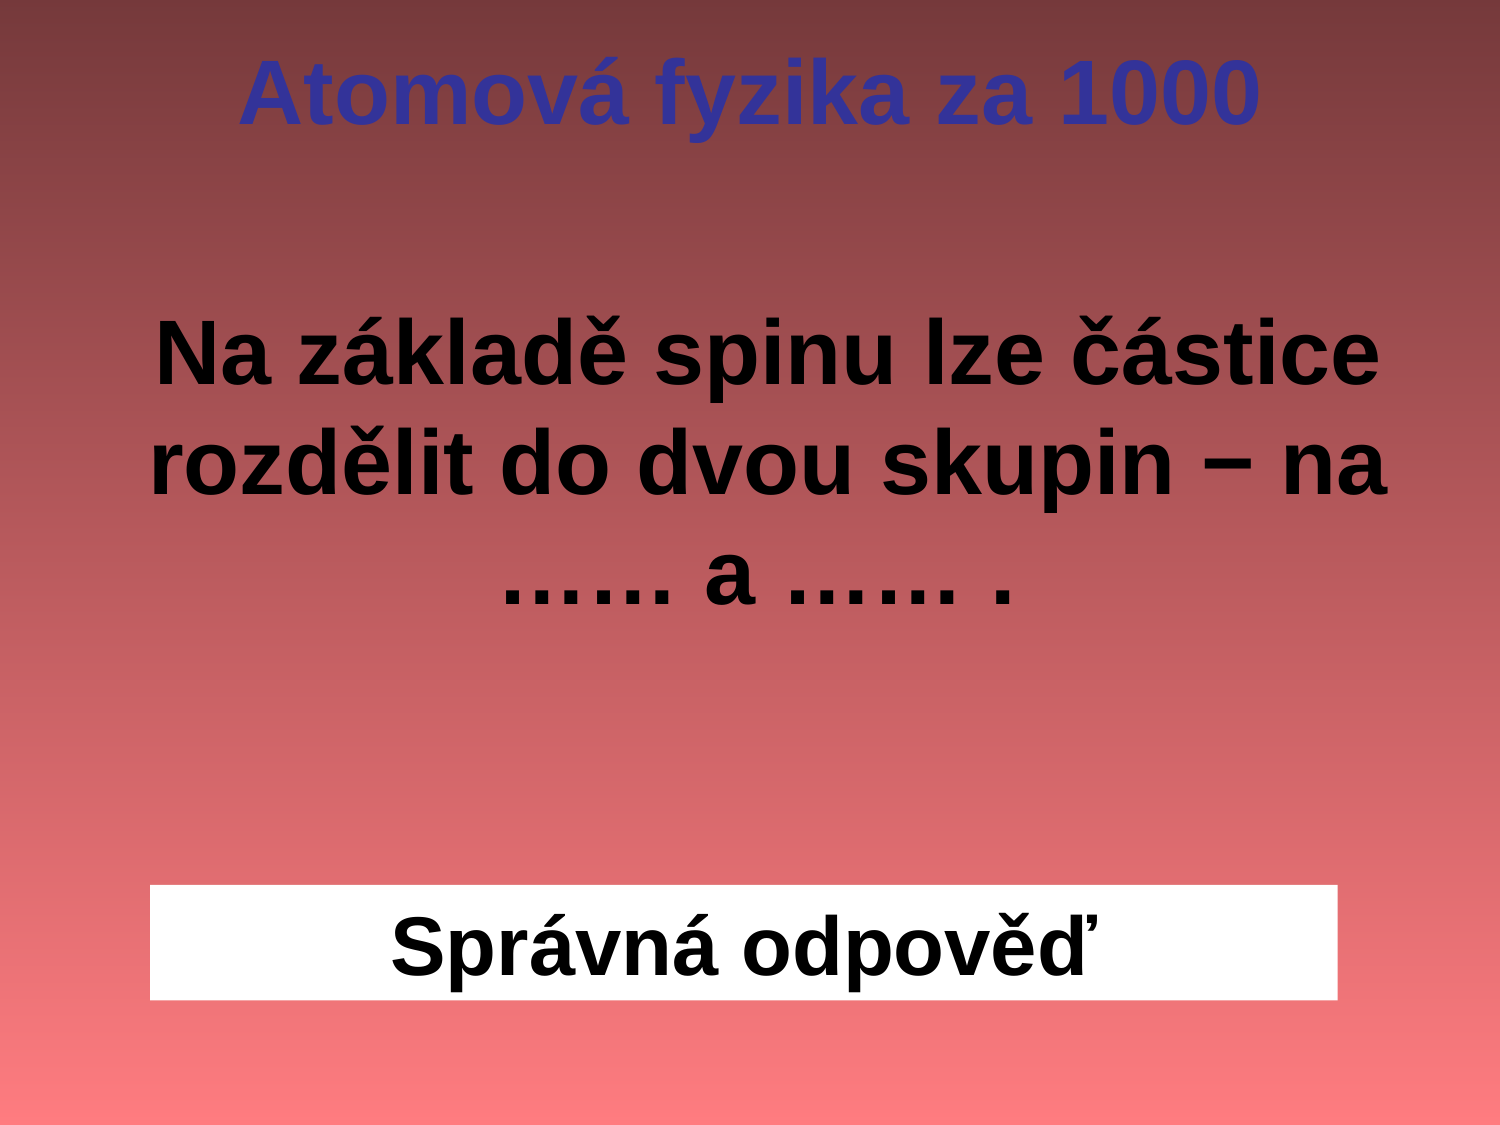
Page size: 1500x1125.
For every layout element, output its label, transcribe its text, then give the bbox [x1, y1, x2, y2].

text_box Správná odpověď [150, 884, 1338, 1001]
text_box Na základě spinu lze částice rozdělit do dvou skupin − na …… a …… . [112, 284, 1426, 631]
text_box Atomová fyzika za 1000 [0, 24, 1500, 151]
